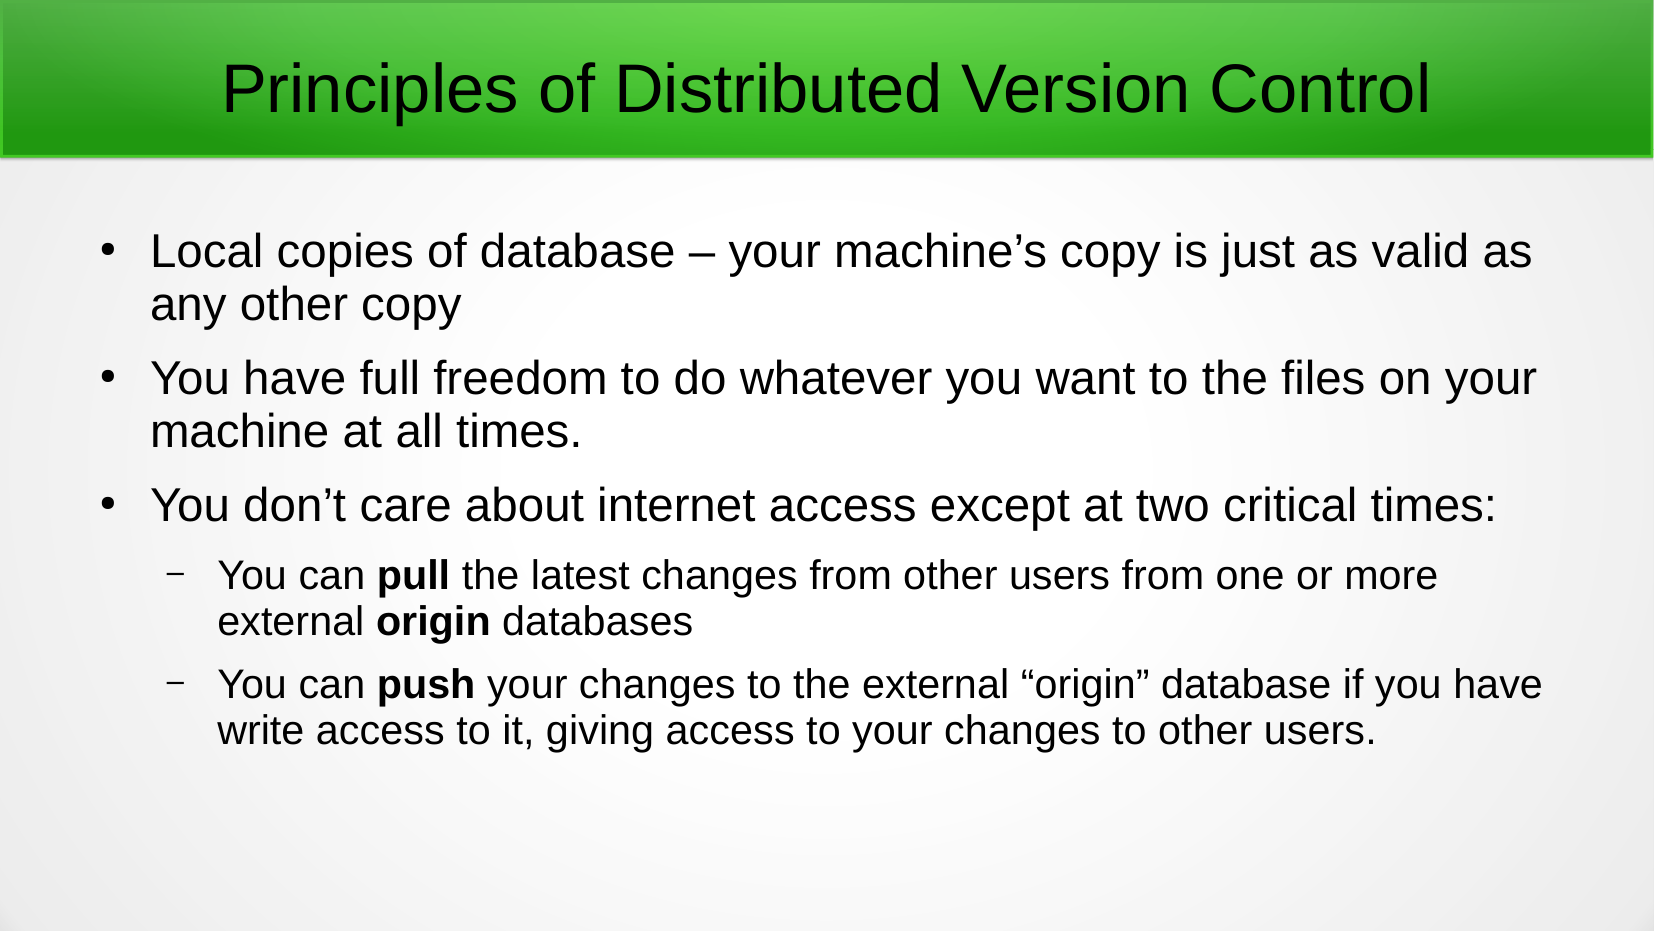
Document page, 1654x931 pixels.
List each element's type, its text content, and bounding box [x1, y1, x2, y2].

title Principles of Distributed Version Control [82, 35, 1571, 142]
list Local copies of database – your machine’s copy is just as valid as any other copy You have full freedom to do whatever you want to the files on your machine at all times. You don’t care about internet access except at two critical times: You can pull the latest changes from other users from one or more external origin databases You can push your changes to the external “origin” database if you have write access to it, giving access to your changes to other users. [82, 224, 1571, 764]
